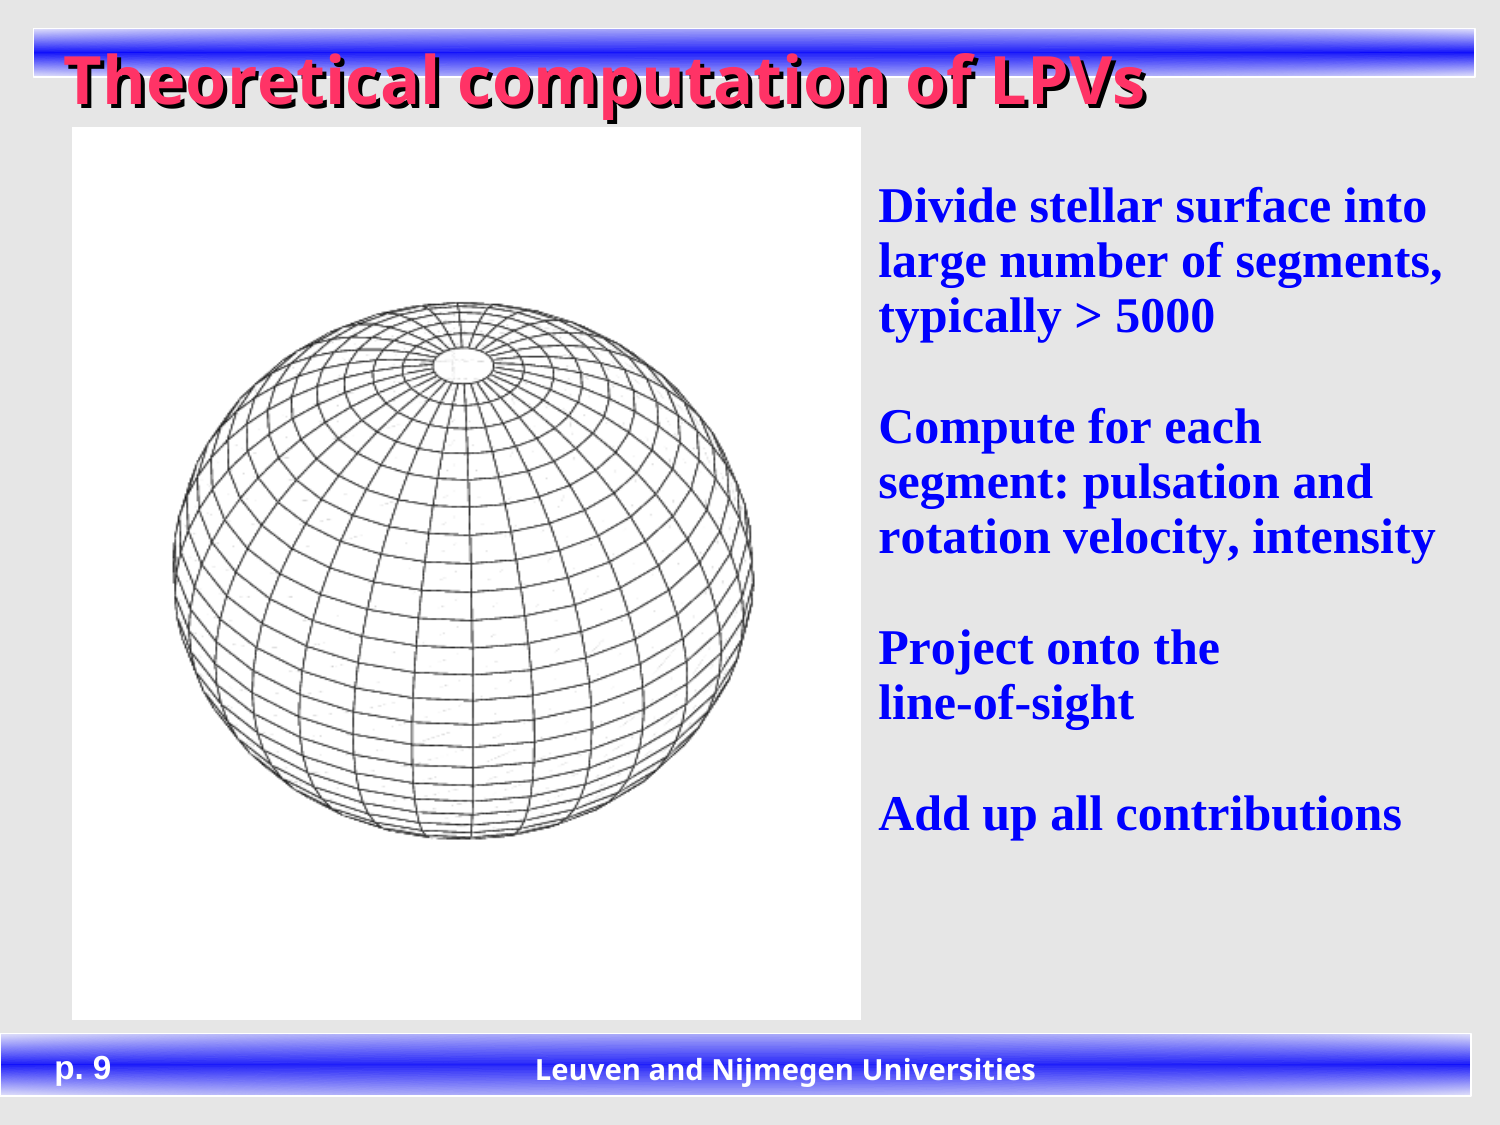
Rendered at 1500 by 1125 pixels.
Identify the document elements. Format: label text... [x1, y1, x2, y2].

title Theoretical computation of LPVs [64, 20, 1500, 137]
picture [72, 127, 861, 1020]
title Moment method: Briquet & Aerts (2003) [106, 1055, 878, 1059]
text_box Divide stellar surface into large number of segments, typically > 5000 Compute for each segment: pulsation and rotation velocity, intensity Project onto the line-of-sight Add up all contributions [878, 177, 1461, 1125]
